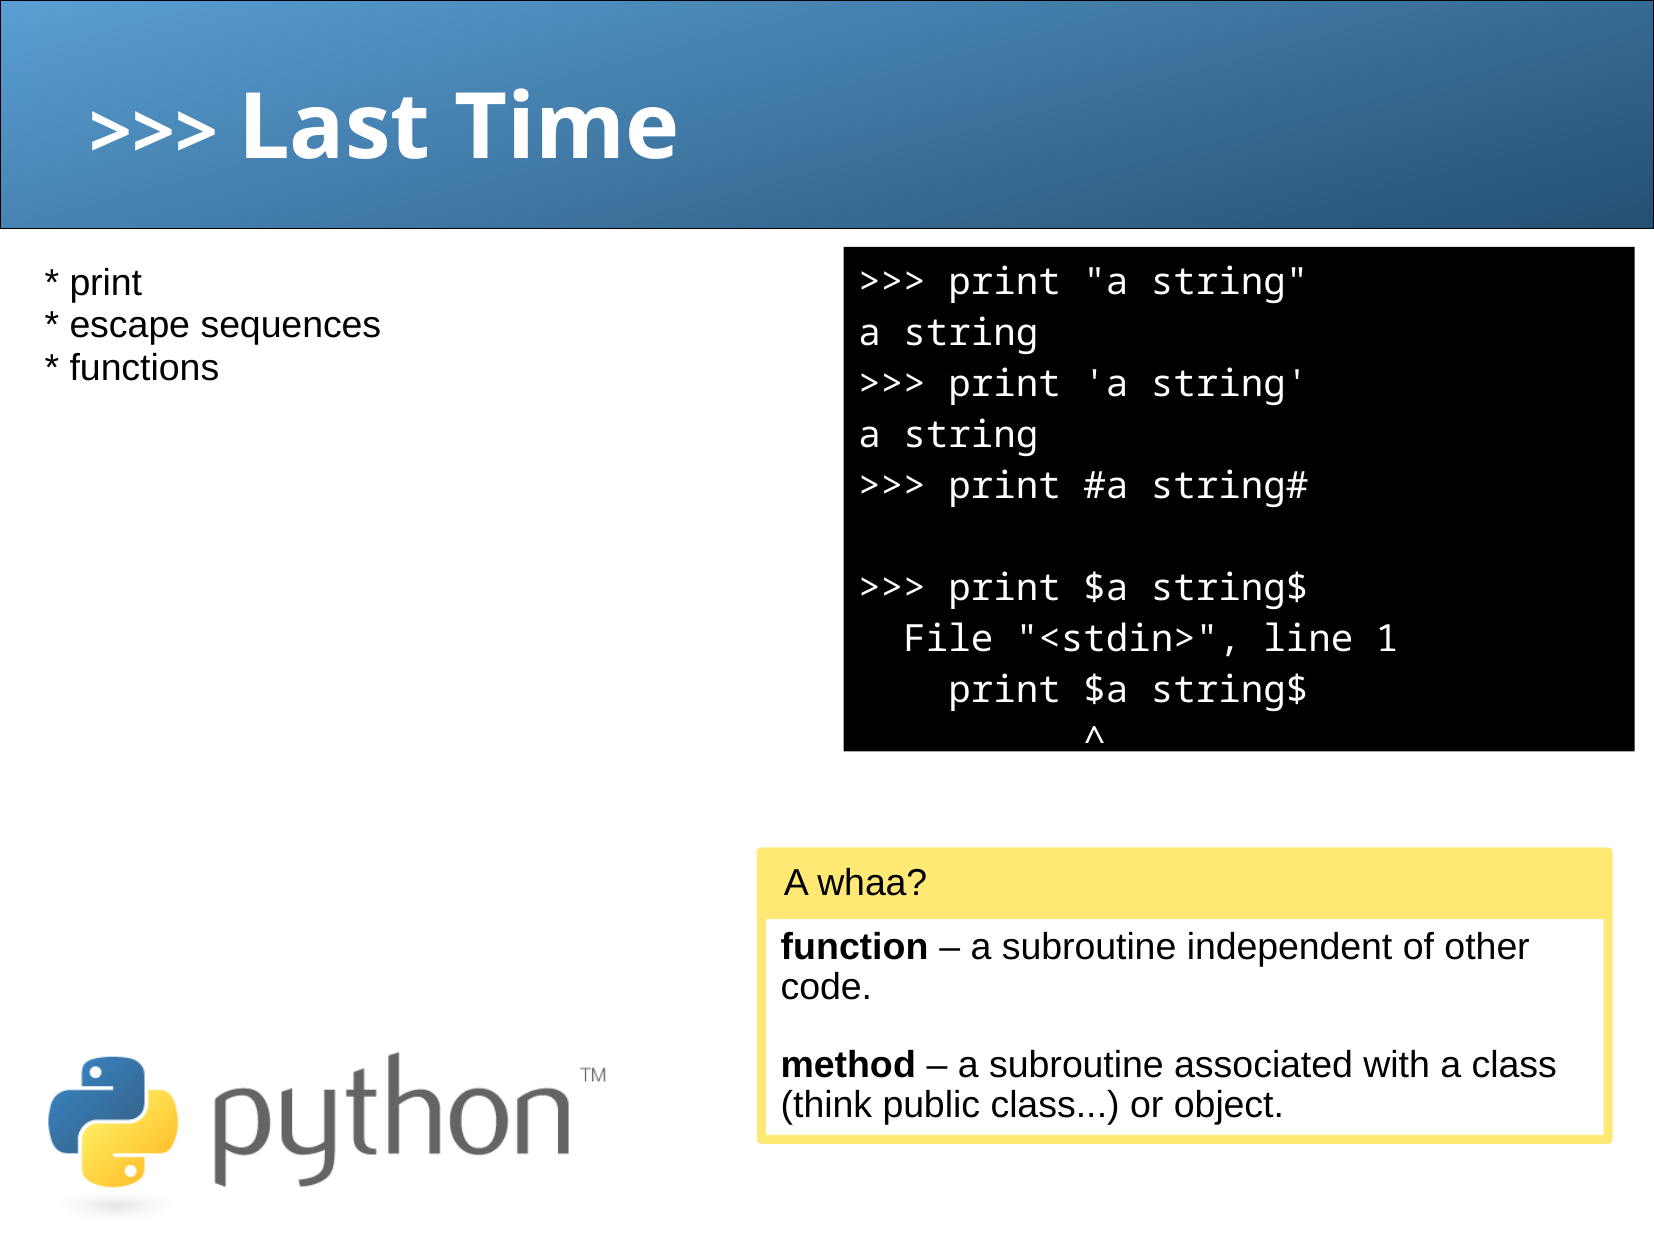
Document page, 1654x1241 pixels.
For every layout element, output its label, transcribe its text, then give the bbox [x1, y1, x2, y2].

text_box function – a subroutine independent of other code. method – a subroutine associated with a class (think public class...) or object. [765, 920, 1602, 1142]
text_box [0, 0, 1654, 229]
picture [0, 1018, 660, 1241]
text_box [766, 857, 1603, 915]
text_box A whaa? [769, 856, 1215, 914]
text_box >>> Last Time [75, 53, 1576, 188]
text_box * print * escape sequences * functions [29, 254, 794, 396]
text_box >>> print "a string" a string >>> print 'a string' a string >>> print #a string# >>> print $a string$ File "<stdin>", line 1 print $a string$ ^ SyntaxError: invalid syntax [843, 246, 1635, 752]
